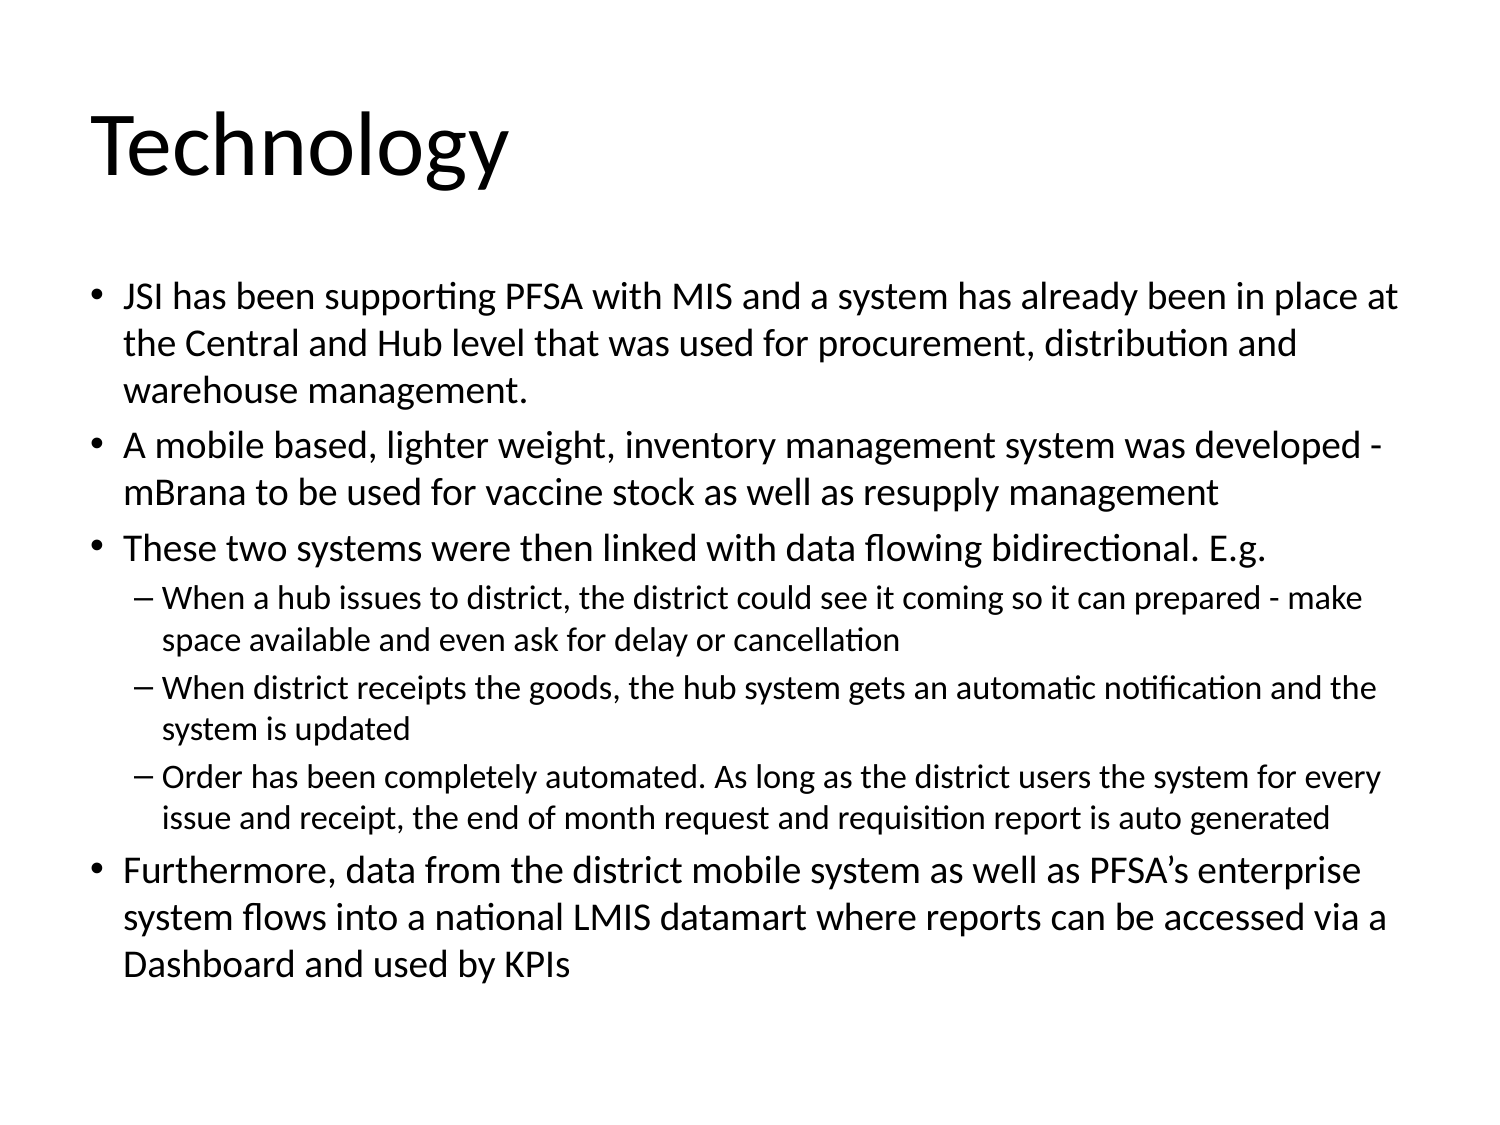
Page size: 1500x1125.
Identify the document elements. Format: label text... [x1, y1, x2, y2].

title Technology [75, 45, 1425, 233]
list JSI has been supporting PFSA with MIS and a system has already been in place at the Central and Hub level that was used for procurement, distribution and warehouse management. A mobile based, lighter weight, inventory management system was developed - mBrana to be used for vaccine stock as well as resupply management These two systems were then linked with data flowing bidirectional. E.g. When a hub issues to district, the district could see it coming so it can prepared - make space available and even ask for delay or cancellation When district receipts the goods, the hub system gets an automatic notification and the system is updated Order has been completely automated. As long as the district users the system for every issue and receipt, the end of month request and requisition report is auto generated Furthermore, data from the district mobile system as well as PFSA’s enterprise system flows into a national LMIS datamart where reports can be accessed via a Dashboard and used by KPIs [75, 262, 1425, 1005]
